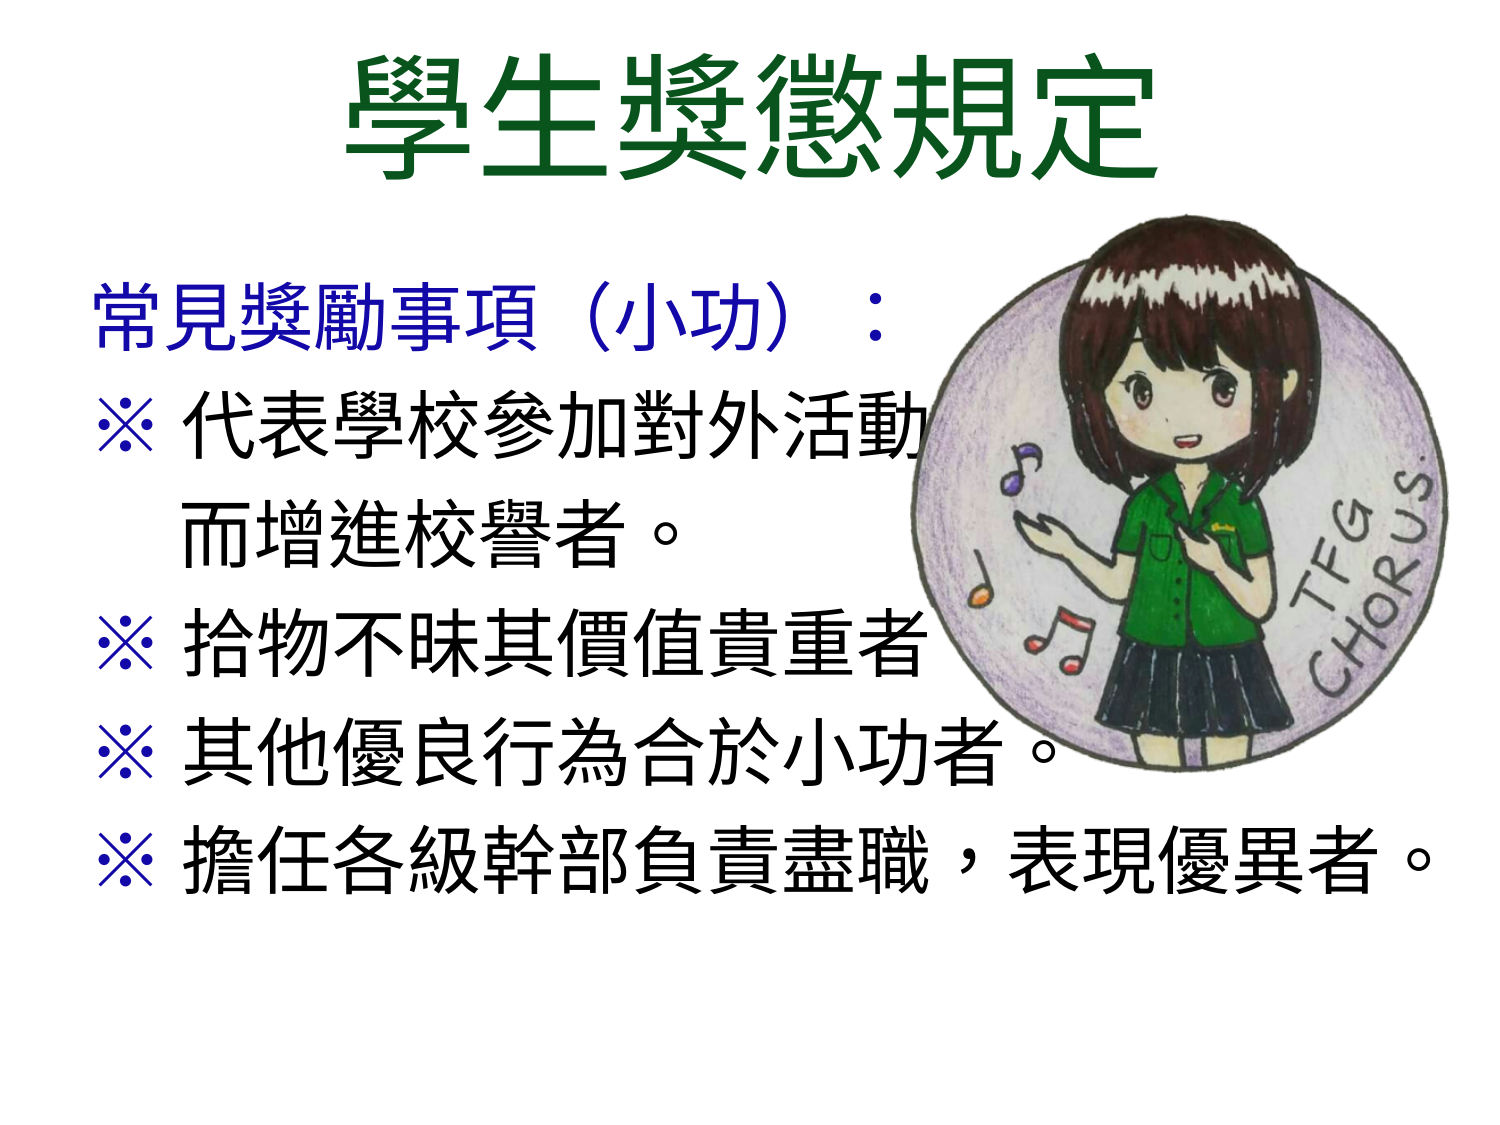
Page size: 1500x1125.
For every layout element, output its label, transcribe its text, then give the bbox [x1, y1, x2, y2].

title 學生獎懲規定 [76, 20, 1427, 209]
picture [906, 208, 1453, 782]
list 常見獎勵事項（小功）： ※代表學校參加對外活動， 而增進校譽者。 ※拾物不昧其價值貴重者。 ※其他優良行為合於小功者。 ※擔任各級幹部負責盡職，表現優異者。 [17, 262, 1447, 1071]
